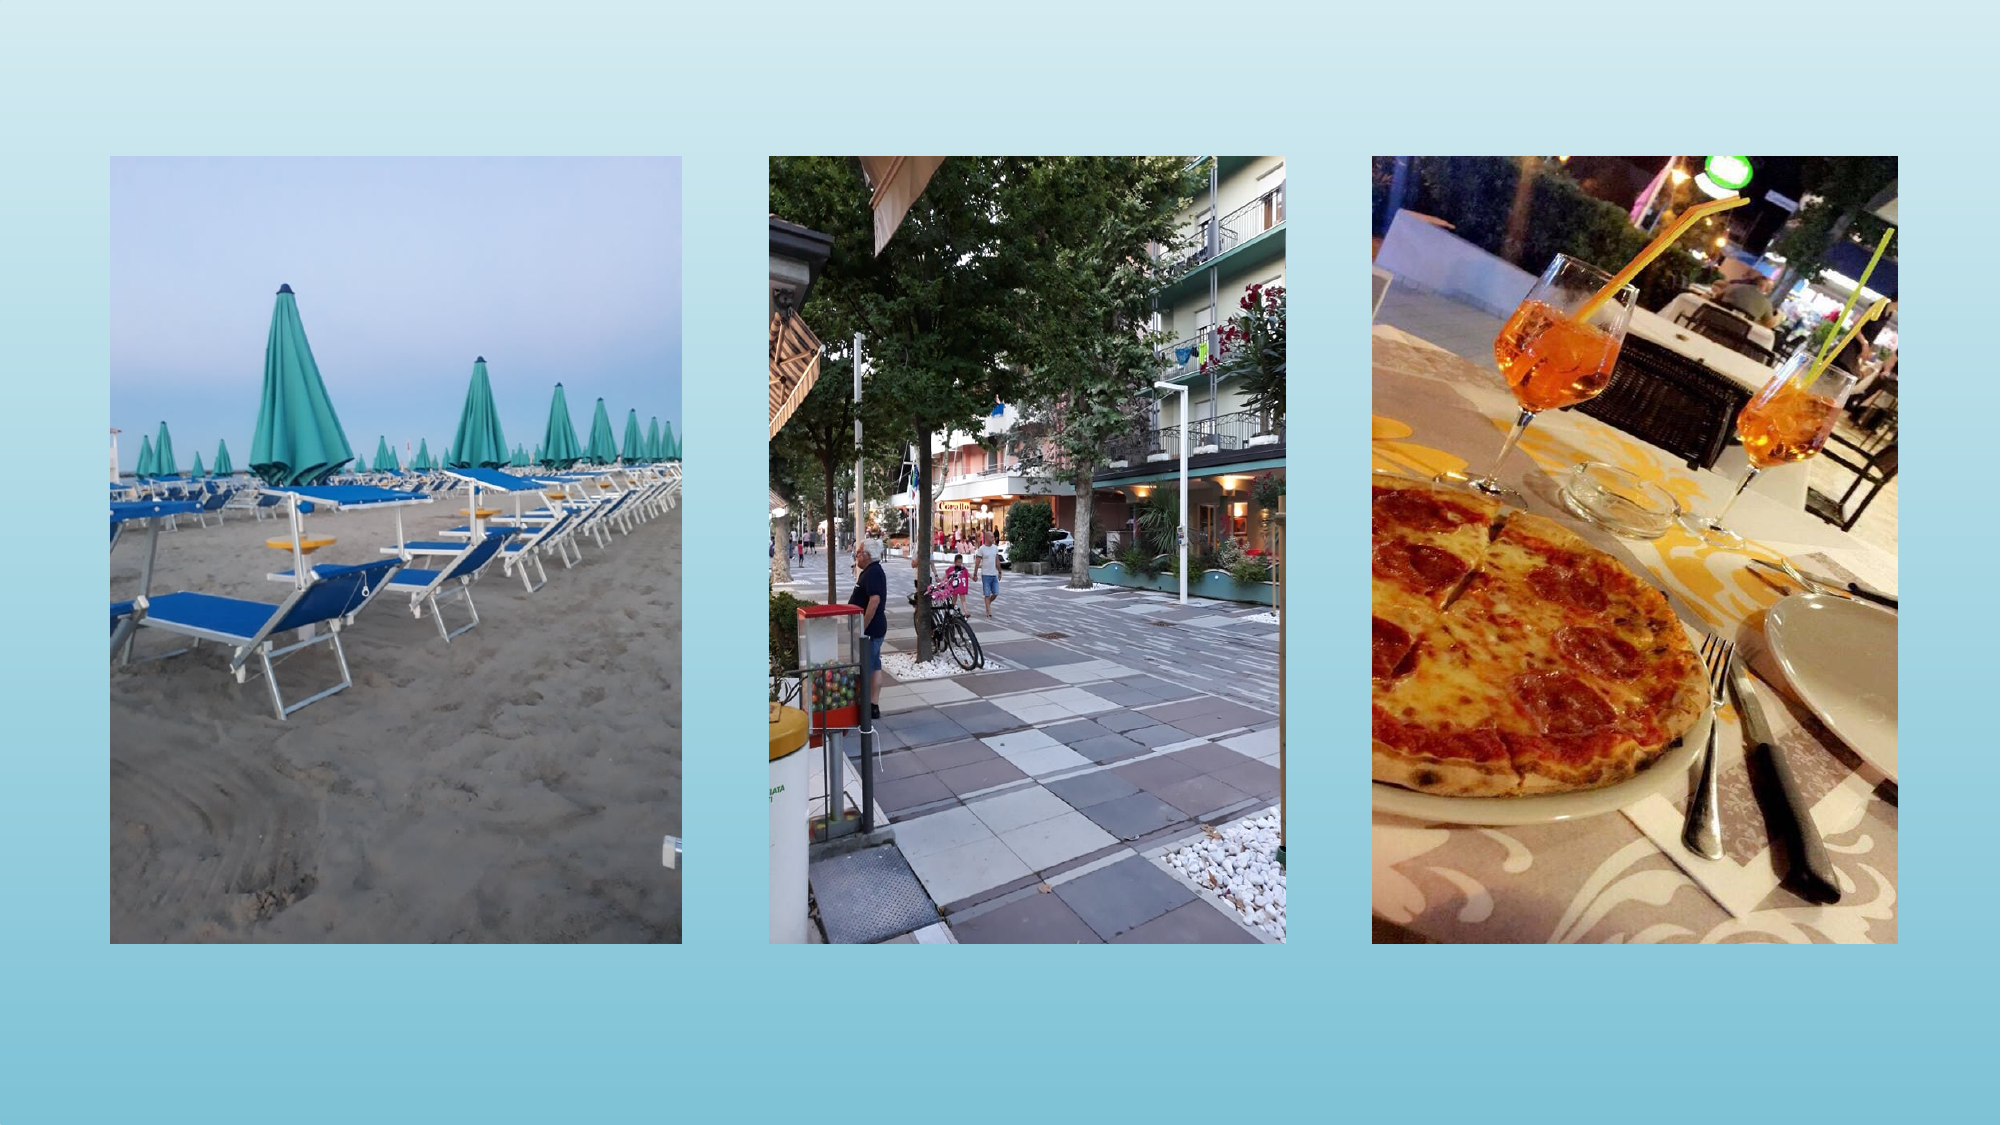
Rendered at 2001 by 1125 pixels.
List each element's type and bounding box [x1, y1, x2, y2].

picture [1372, 156, 1898, 944]
picture [110, 156, 682, 944]
picture [769, 156, 1286, 944]
